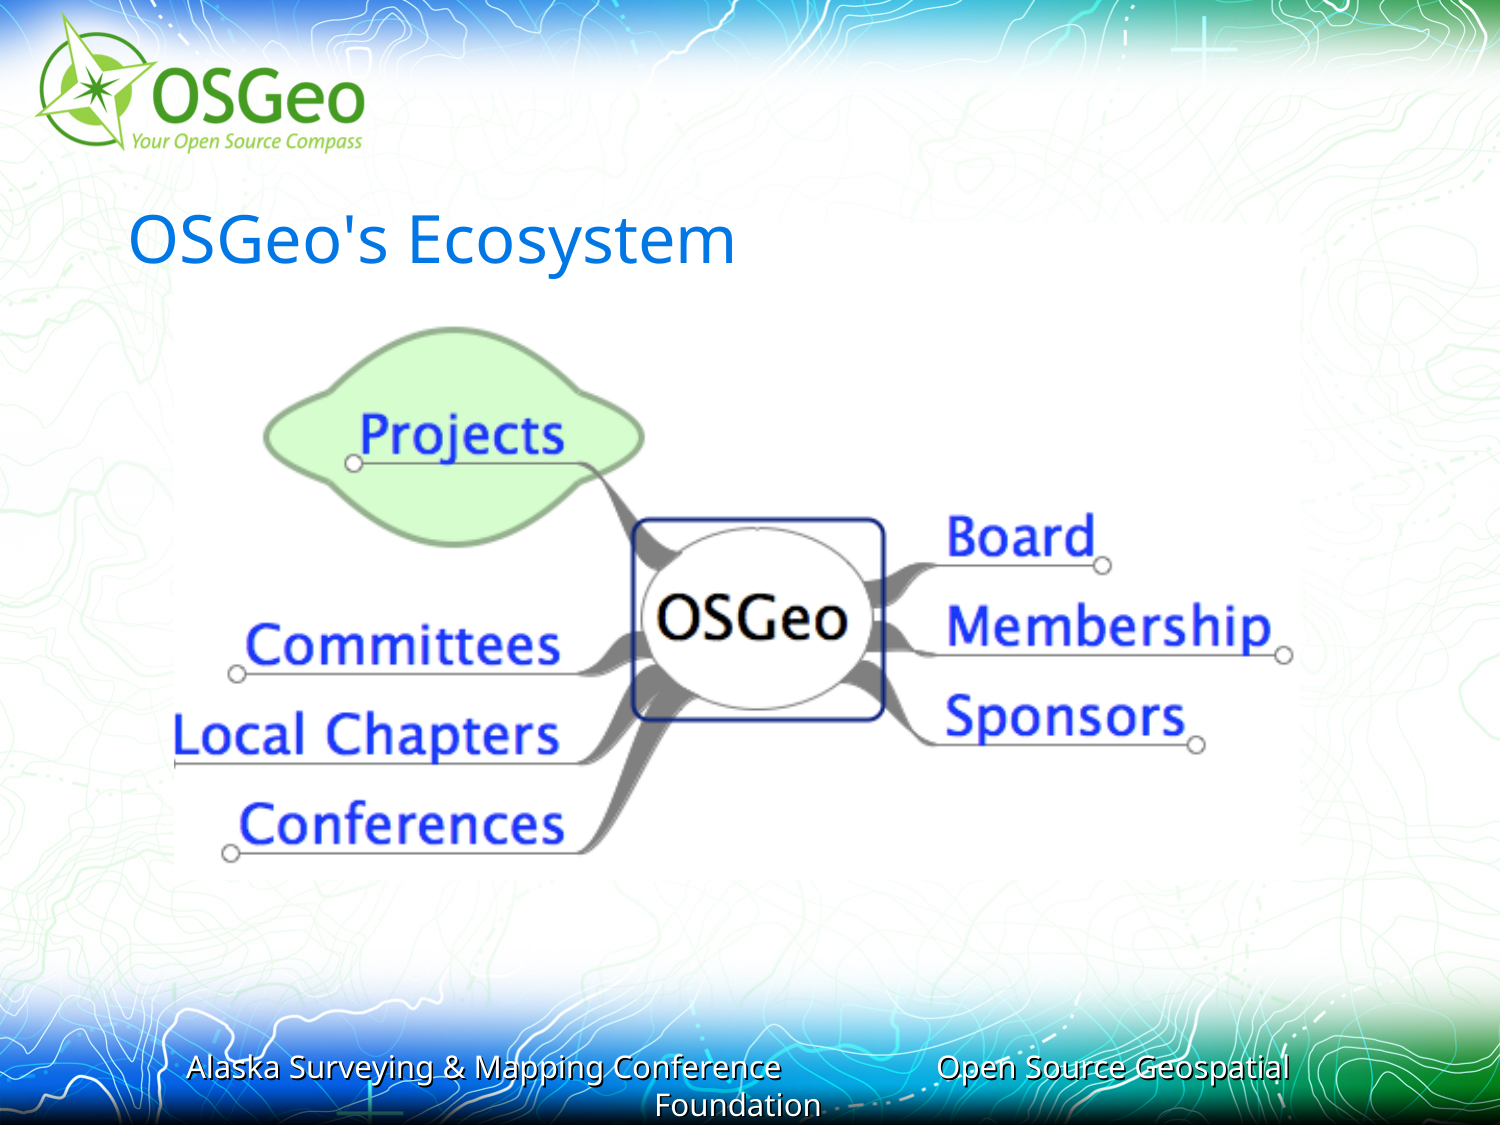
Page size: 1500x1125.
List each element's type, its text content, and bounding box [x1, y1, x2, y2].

title OSGeo's Ecosystem [112, 187, 1388, 288]
picture [0, 0, 1500, 1125]
